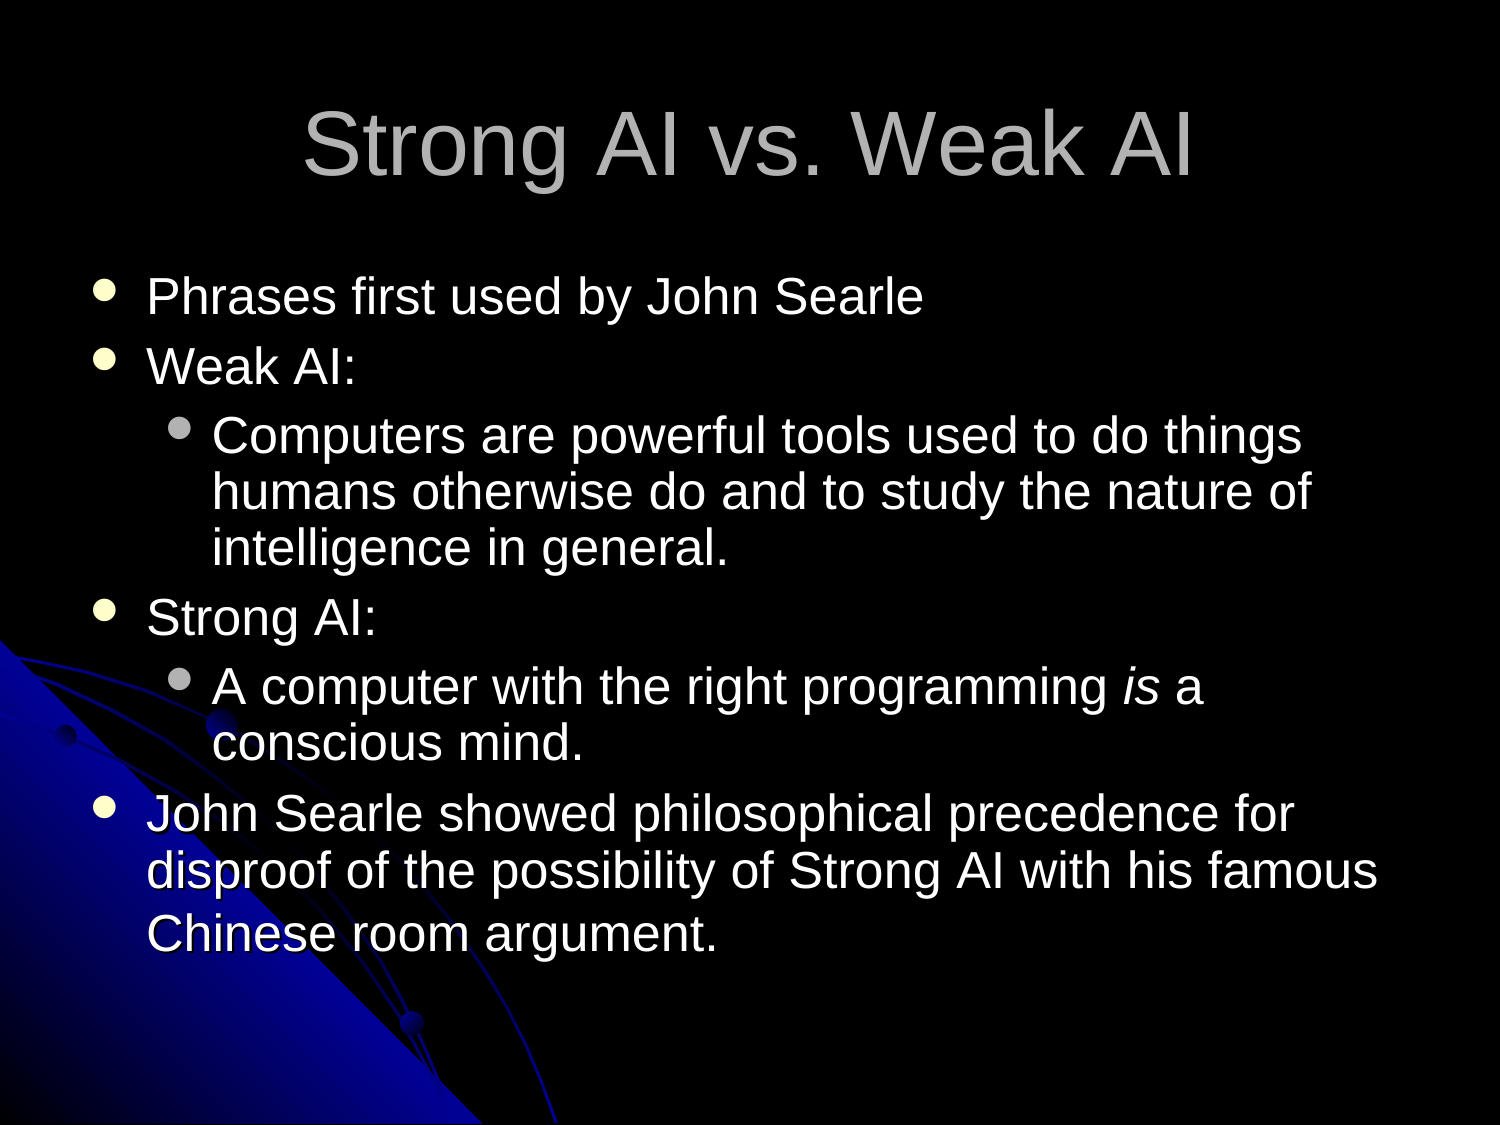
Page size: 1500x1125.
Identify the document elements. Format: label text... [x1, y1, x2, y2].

list Phrases first used by John Searle Weak AI: Computers are powerful tools used to do things humans otherwise do and to study the nature of intelligence in general. Strong AI: A computer with the right programming is a conscious mind. John Searle showed philosophical precedence for disproof of the possibility of Strong AI with his famous Chinese room argument. [75, 262, 1426, 1006]
title Strong AI vs. Weak AI [75, 45, 1426, 233]
